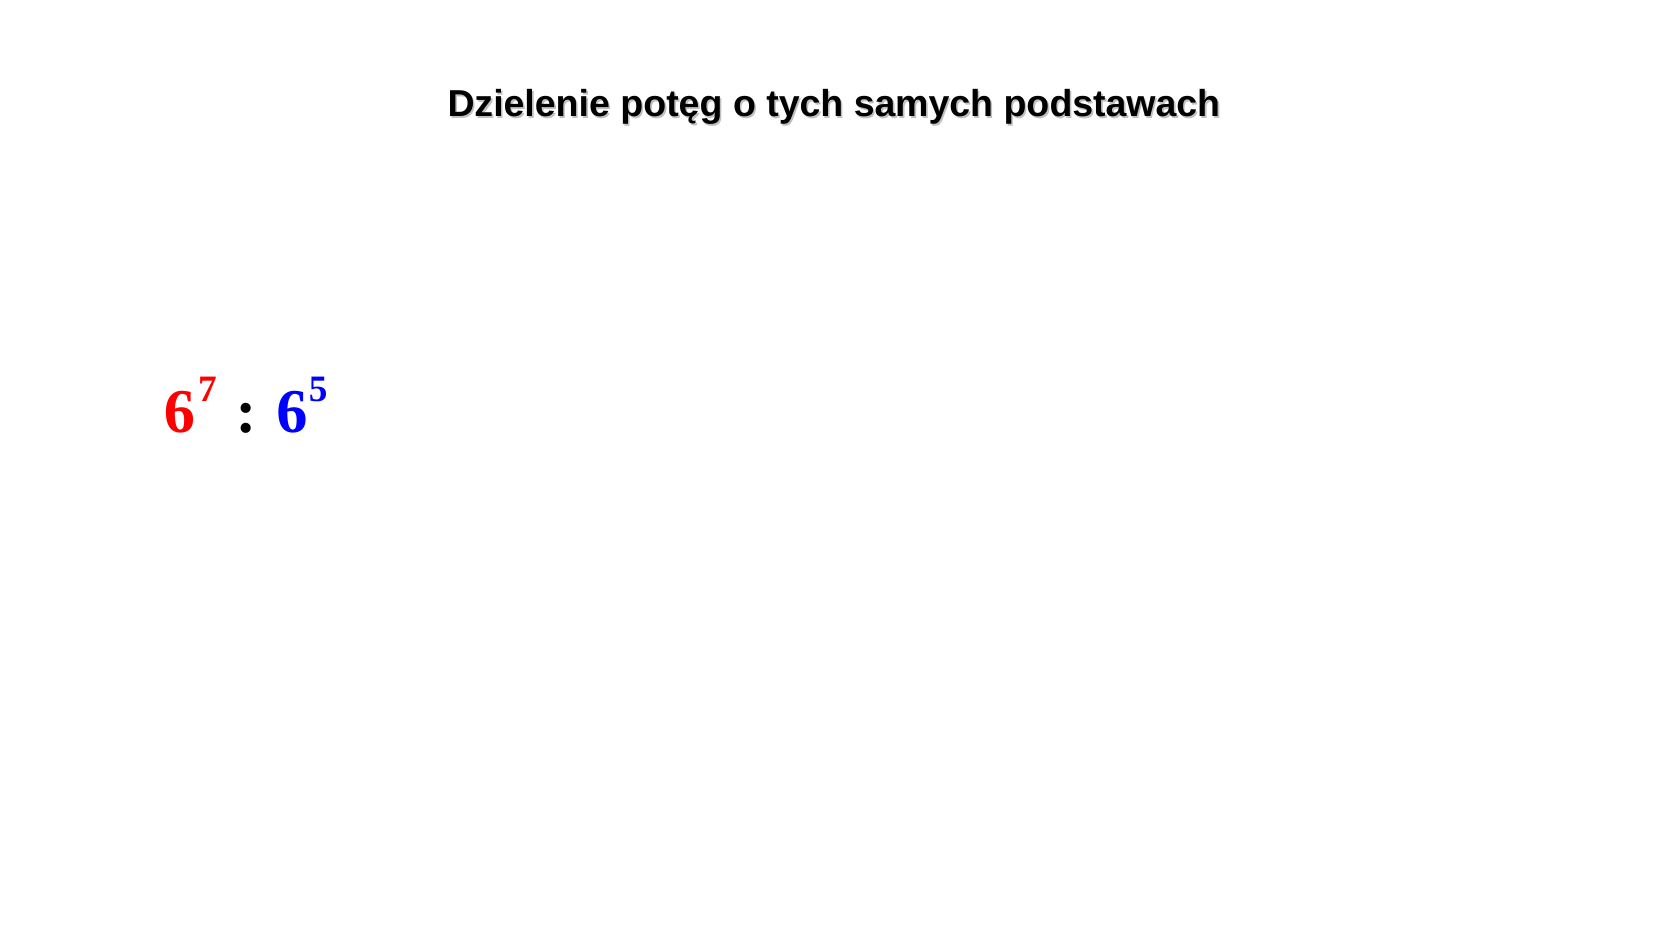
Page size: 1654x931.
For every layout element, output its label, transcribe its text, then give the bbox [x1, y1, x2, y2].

text_box Dzielenie potęg o tych samych podstawach [432, 75, 1261, 136]
chart [157, 368, 335, 447]
